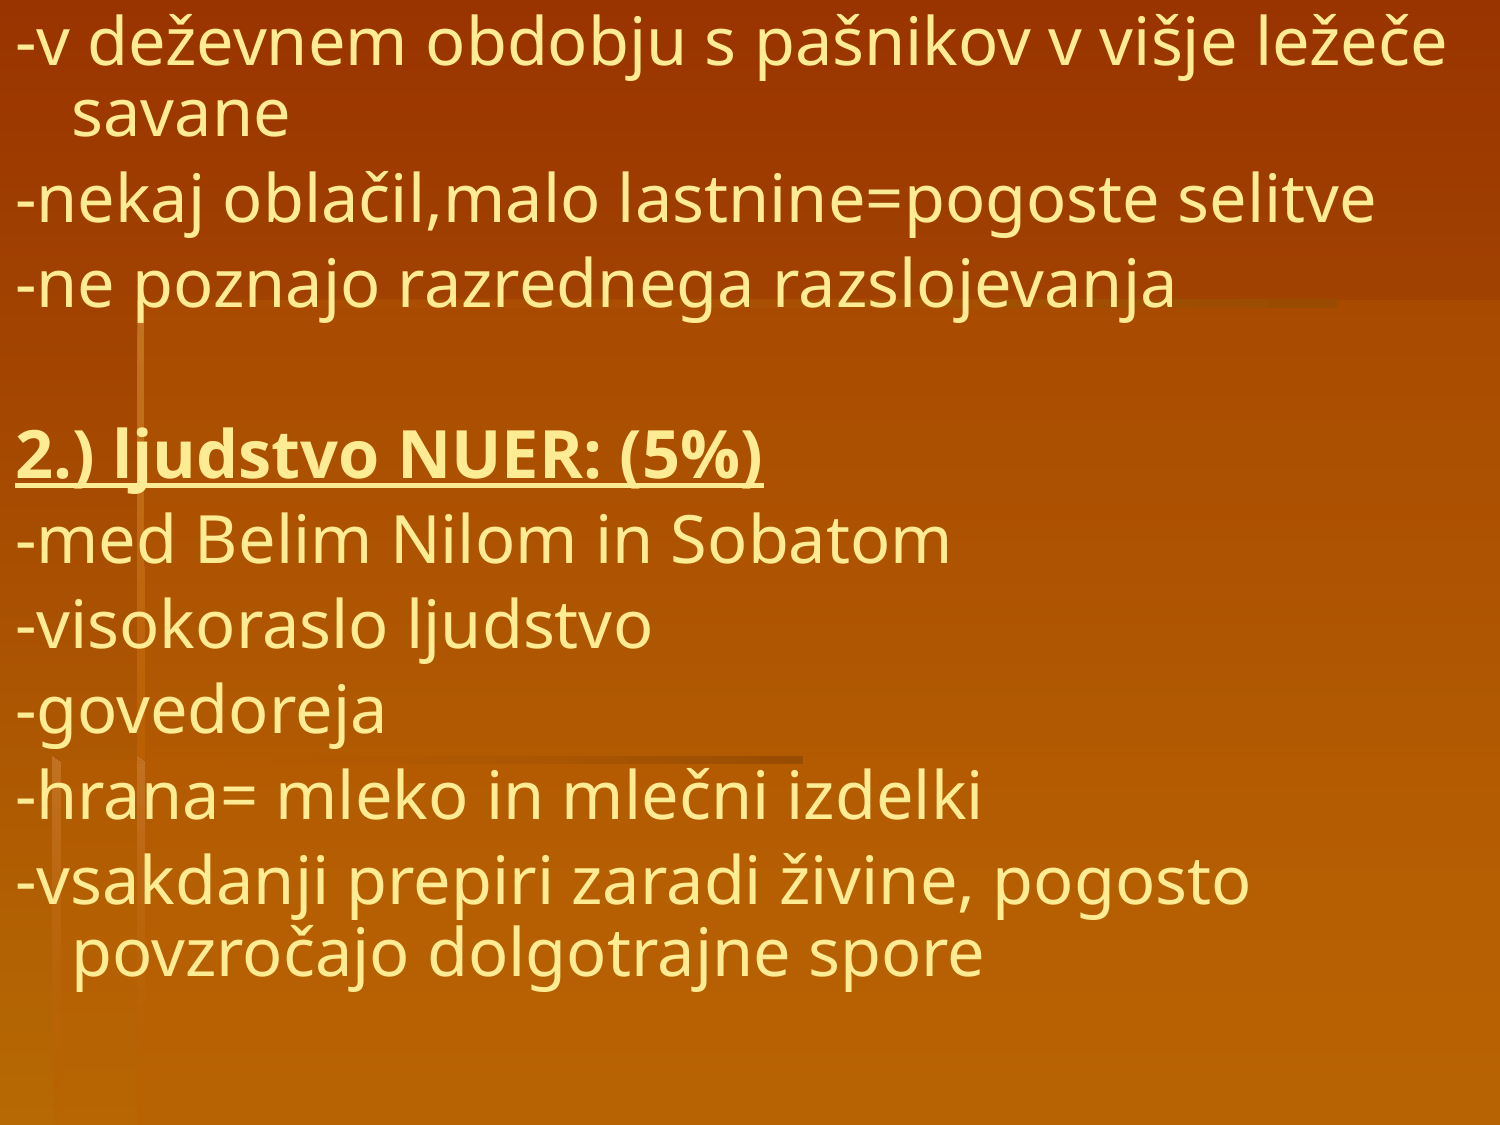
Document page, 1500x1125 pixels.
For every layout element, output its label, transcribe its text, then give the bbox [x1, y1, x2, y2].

list -v deževnem obdobju s pašnikov v višje ležeče savane -nekaj oblačil,malo lastnine=pogoste selitve -ne poznajo razrednega razslojevanja 2.) ljudstvo NUER: (5%) -med Belim Nilom in Sobatom -visokoraslo ljudstvo -govedoreja -hrana= mleko in mlečni izdelki -vsakdanji prepiri zaradi živine, pogosto povzročajo dolgotrajne spore [0, 0, 1500, 1094]
